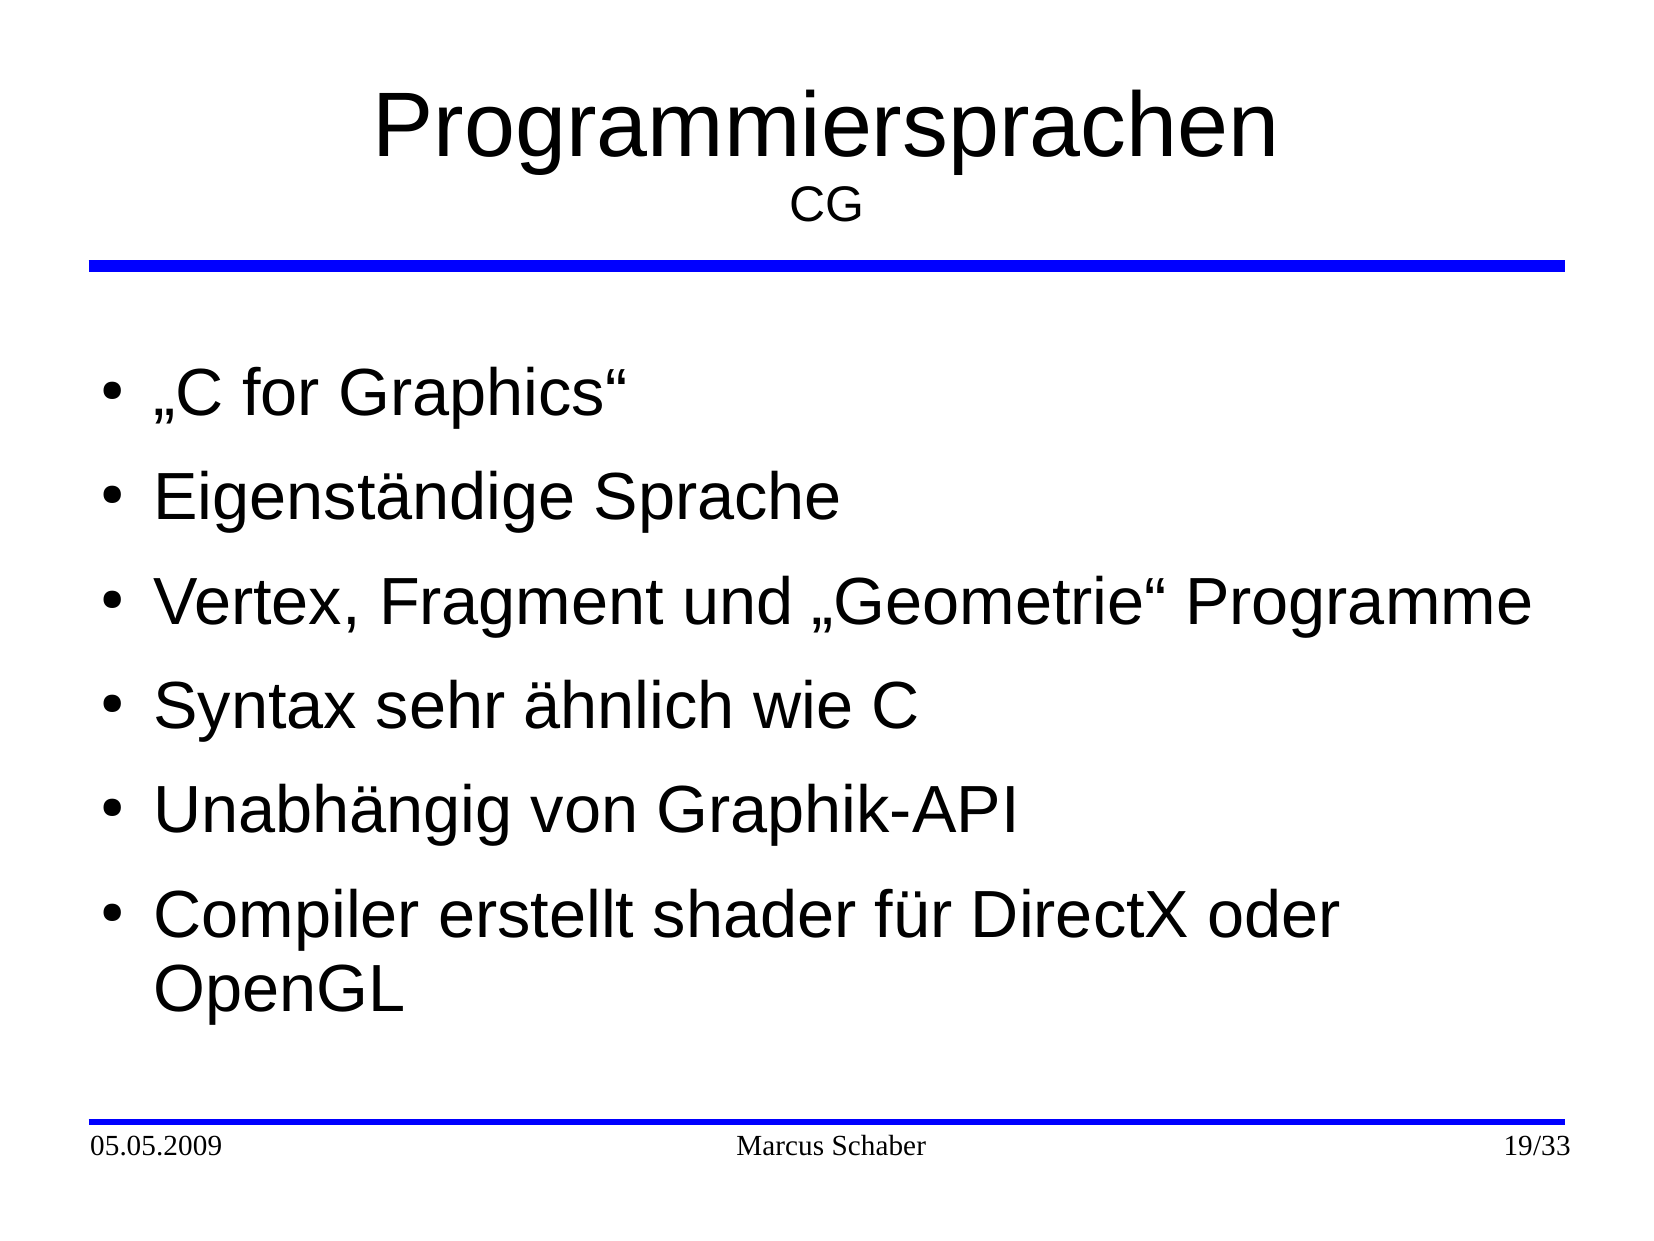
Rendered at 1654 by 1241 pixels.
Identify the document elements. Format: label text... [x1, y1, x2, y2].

title Programmiersprachen CG [82, 56, 1571, 250]
list „C for Graphics“ Eigenständige Sprache Vertex, Fragment und „Geometrie“ Programme Syntax sehr ähnlich wie C Unabhängig von Graphik-API Compiler erstellt shader für DirectX oder OpenGL [82, 355, 1571, 1043]
